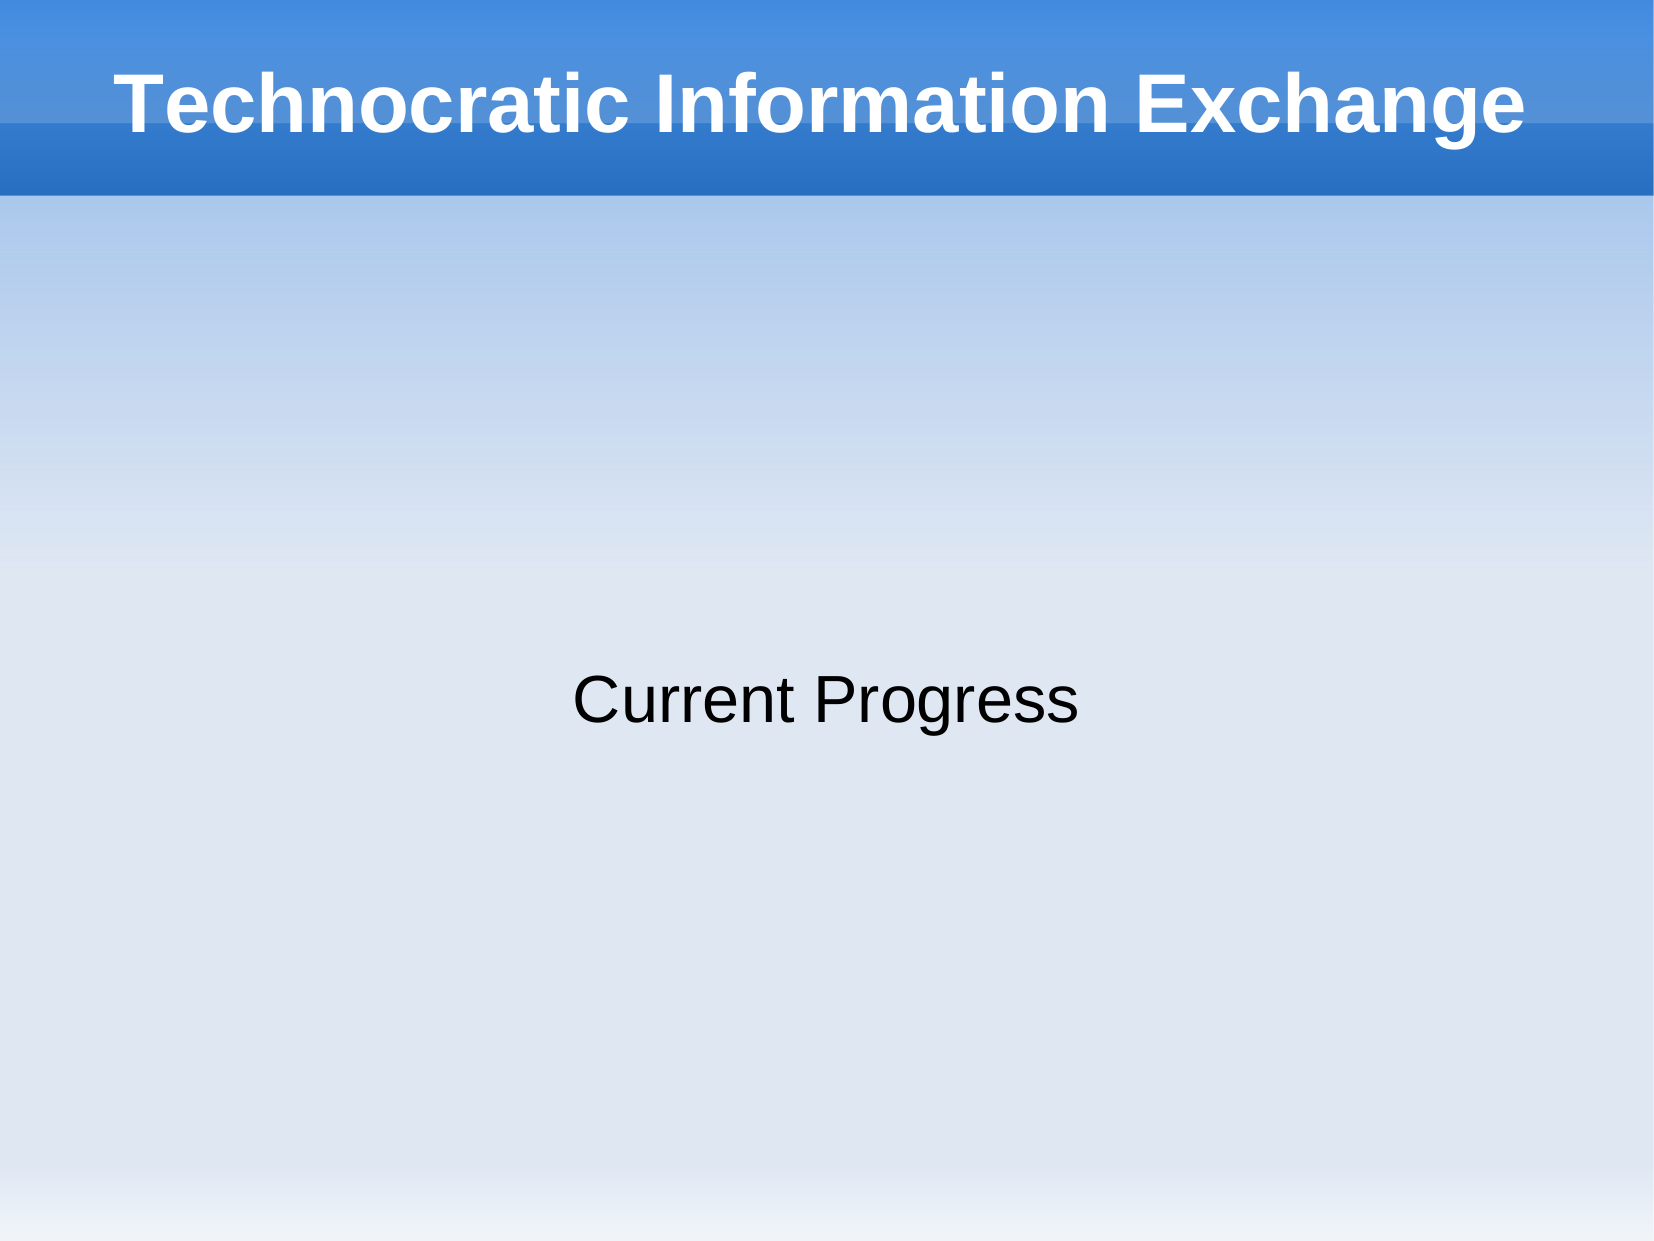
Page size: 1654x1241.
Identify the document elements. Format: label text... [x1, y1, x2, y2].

subtitle Current Progress [82, 297, 1571, 1102]
picture [0, 0, 1654, 1241]
title Technocratic Information Exchange [76, 0, 1565, 208]
